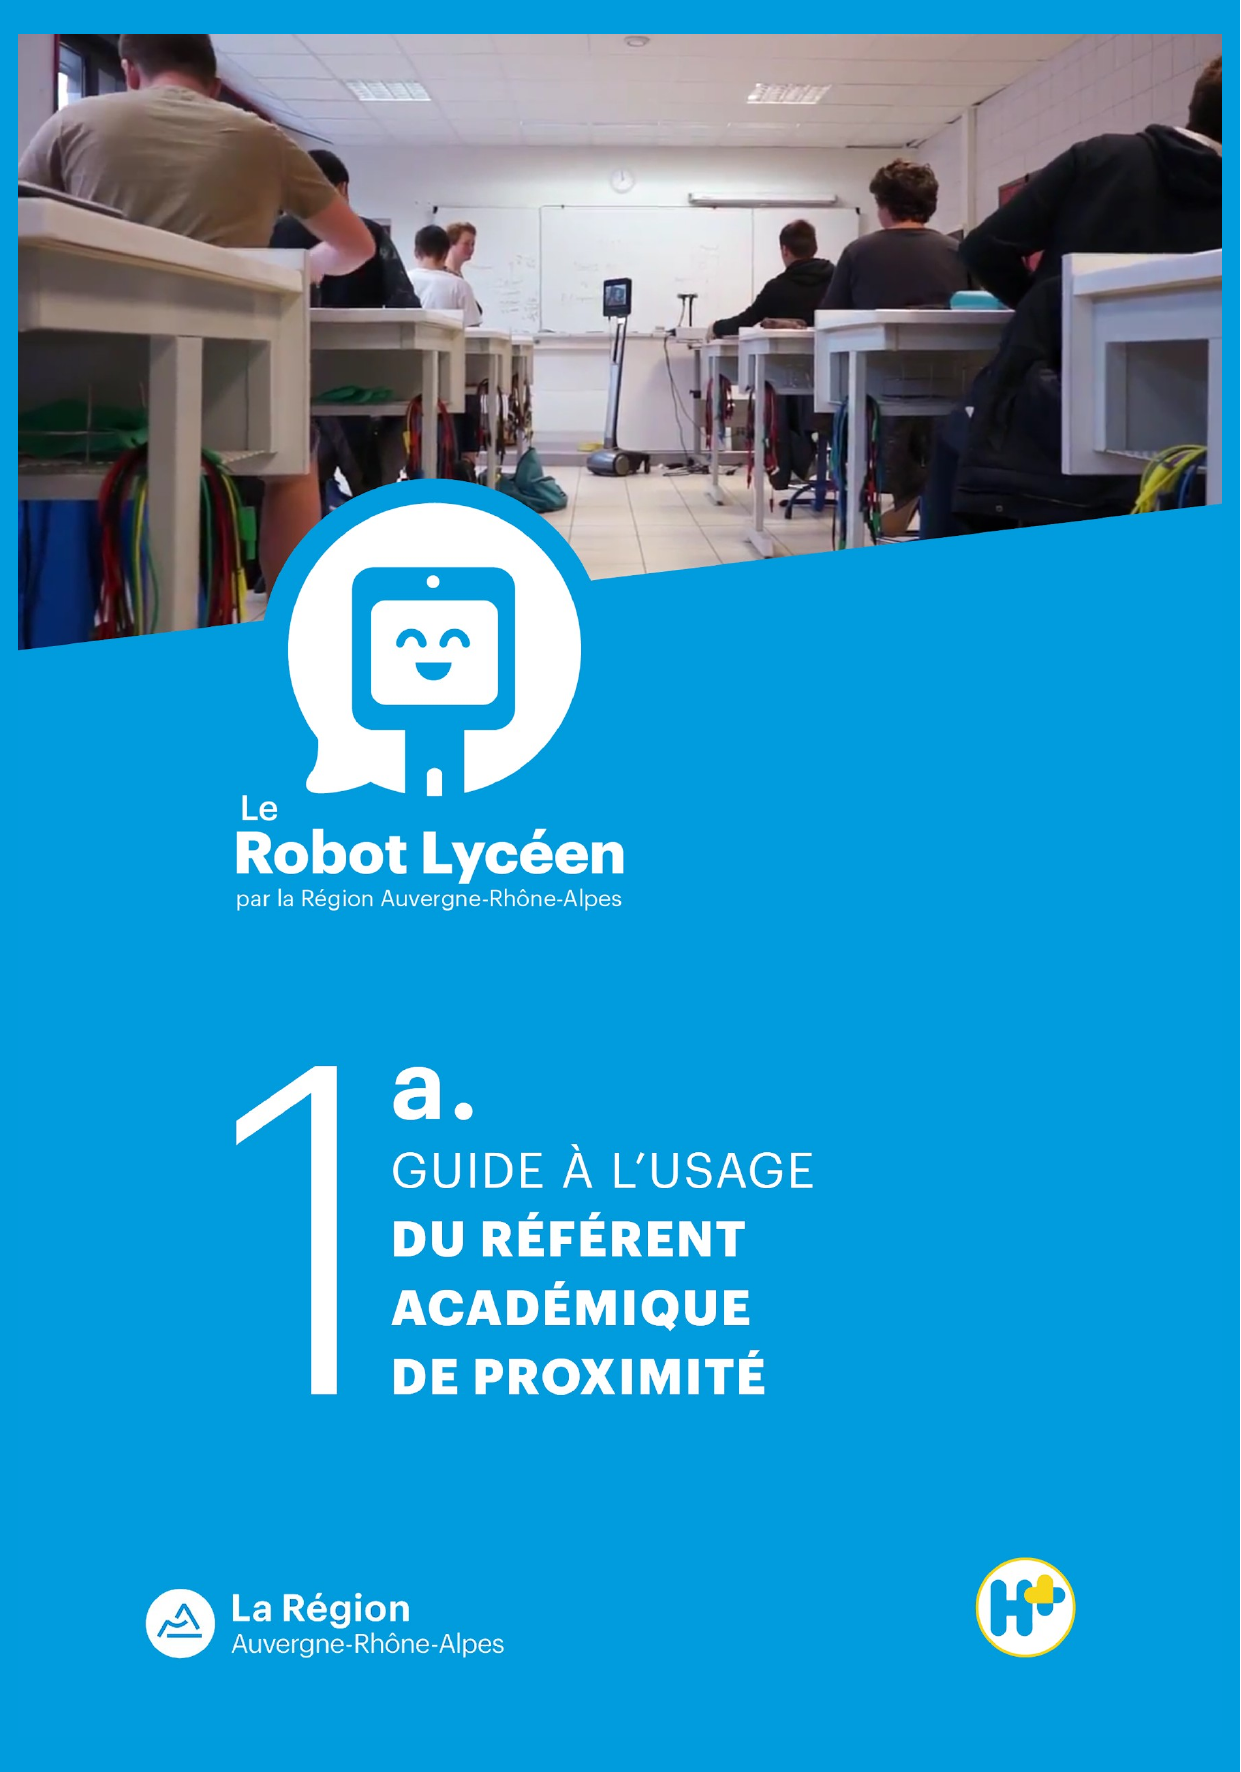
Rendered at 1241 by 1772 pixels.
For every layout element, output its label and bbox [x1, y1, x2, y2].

picture [519, 1212, 544, 1256]
picture [331, 1639, 343, 1653]
picture [493, 1639, 503, 1653]
picture [725, 1290, 749, 1325]
picture [274, 842, 308, 874]
picture [394, 1221, 425, 1256]
picture [279, 889, 293, 906]
picture [685, 1290, 716, 1325]
picture [545, 1281, 570, 1325]
picture [385, 836, 406, 874]
picture [397, 895, 402, 906]
picture [706, 1359, 733, 1394]
picture [260, 802, 277, 820]
picture [409, 895, 419, 906]
picture [330, 895, 339, 910]
picture [648, 1221, 673, 1256]
picture [592, 842, 623, 873]
picture [146, 1589, 215, 1658]
picture [470, 1153, 475, 1188]
picture [581, 1359, 614, 1394]
picture [586, 894, 610, 910]
picture [509, 1359, 538, 1394]
picture [564, 890, 575, 906]
picture [237, 832, 272, 873]
picture [470, 895, 480, 905]
picture [622, 1359, 632, 1394]
picture [313, 829, 346, 874]
picture [307, 1593, 327, 1621]
picture [440, 1634, 454, 1652]
picture [367, 895, 372, 906]
picture [392, 1290, 426, 1325]
picture [581, 1212, 605, 1256]
picture [491, 890, 501, 905]
picture [386, 1640, 390, 1651]
picture [687, 1152, 712, 1188]
picture [365, 1601, 385, 1621]
picture [612, 1221, 641, 1256]
picture [545, 895, 555, 905]
picture [550, 1221, 574, 1256]
picture [243, 896, 249, 906]
picture [249, 1639, 261, 1653]
picture [505, 889, 512, 906]
picture [680, 1221, 710, 1256]
picture [652, 1153, 678, 1188]
picture [432, 1359, 457, 1394]
picture [284, 1594, 304, 1621]
picture [233, 1594, 250, 1621]
picture [564, 1153, 592, 1188]
picture [615, 1153, 635, 1188]
picture [402, 1639, 413, 1652]
picture [750, 1152, 782, 1188]
picture [237, 895, 241, 910]
picture [383, 890, 394, 906]
picture [394, 1359, 425, 1394]
picture [507, 1290, 538, 1325]
picture [390, 1639, 399, 1653]
picture [330, 1601, 350, 1628]
picture [792, 1153, 812, 1188]
picture [522, 1153, 542, 1188]
picture [975, 1558, 1076, 1657]
picture [556, 842, 587, 874]
picture [421, 895, 439, 906]
picture [424, 832, 452, 873]
picture [427, 768, 442, 796]
picture [372, 600, 498, 705]
picture [432, 1221, 463, 1257]
picture [475, 1359, 503, 1394]
picture [356, 1634, 368, 1652]
picture [542, 1359, 579, 1395]
picture [317, 1639, 328, 1652]
picture [236, 1066, 337, 1394]
picture [463, 1639, 490, 1657]
picture [288, 503, 581, 793]
picture [253, 1601, 271, 1621]
picture [316, 895, 325, 906]
picture [372, 1633, 383, 1652]
picture [252, 895, 260, 906]
picture [456, 895, 466, 906]
picture [688, 1359, 699, 1394]
picture [739, 1350, 764, 1394]
picture [624, 1290, 635, 1325]
picture [536, 895, 541, 906]
picture [394, 1067, 440, 1120]
picture [486, 842, 517, 874]
picture [485, 1153, 512, 1188]
picture [467, 1290, 501, 1325]
picture [637, 1153, 644, 1164]
picture [452, 843, 484, 884]
picture [427, 576, 439, 588]
picture [393, 1152, 425, 1188]
picture [718, 1153, 746, 1188]
picture [243, 795, 257, 820]
picture [642, 1290, 678, 1330]
picture [390, 1601, 409, 1621]
picture [534, 829, 546, 839]
picture [429, 1290, 463, 1325]
picture [350, 842, 383, 874]
picture [717, 1221, 745, 1256]
picture [300, 1639, 313, 1658]
picture [434, 1153, 460, 1188]
picture [19, 35, 1221, 650]
picture [455, 1103, 472, 1120]
picture [641, 1359, 680, 1394]
picture [443, 894, 453, 910]
picture [417, 1639, 429, 1653]
picture [264, 895, 269, 906]
picture [483, 1221, 512, 1256]
picture [264, 1639, 289, 1653]
picture [303, 890, 313, 906]
picture [520, 842, 552, 874]
picture [292, 1639, 298, 1652]
picture [356, 1602, 361, 1621]
picture [232, 1634, 246, 1652]
picture [577, 1290, 616, 1325]
